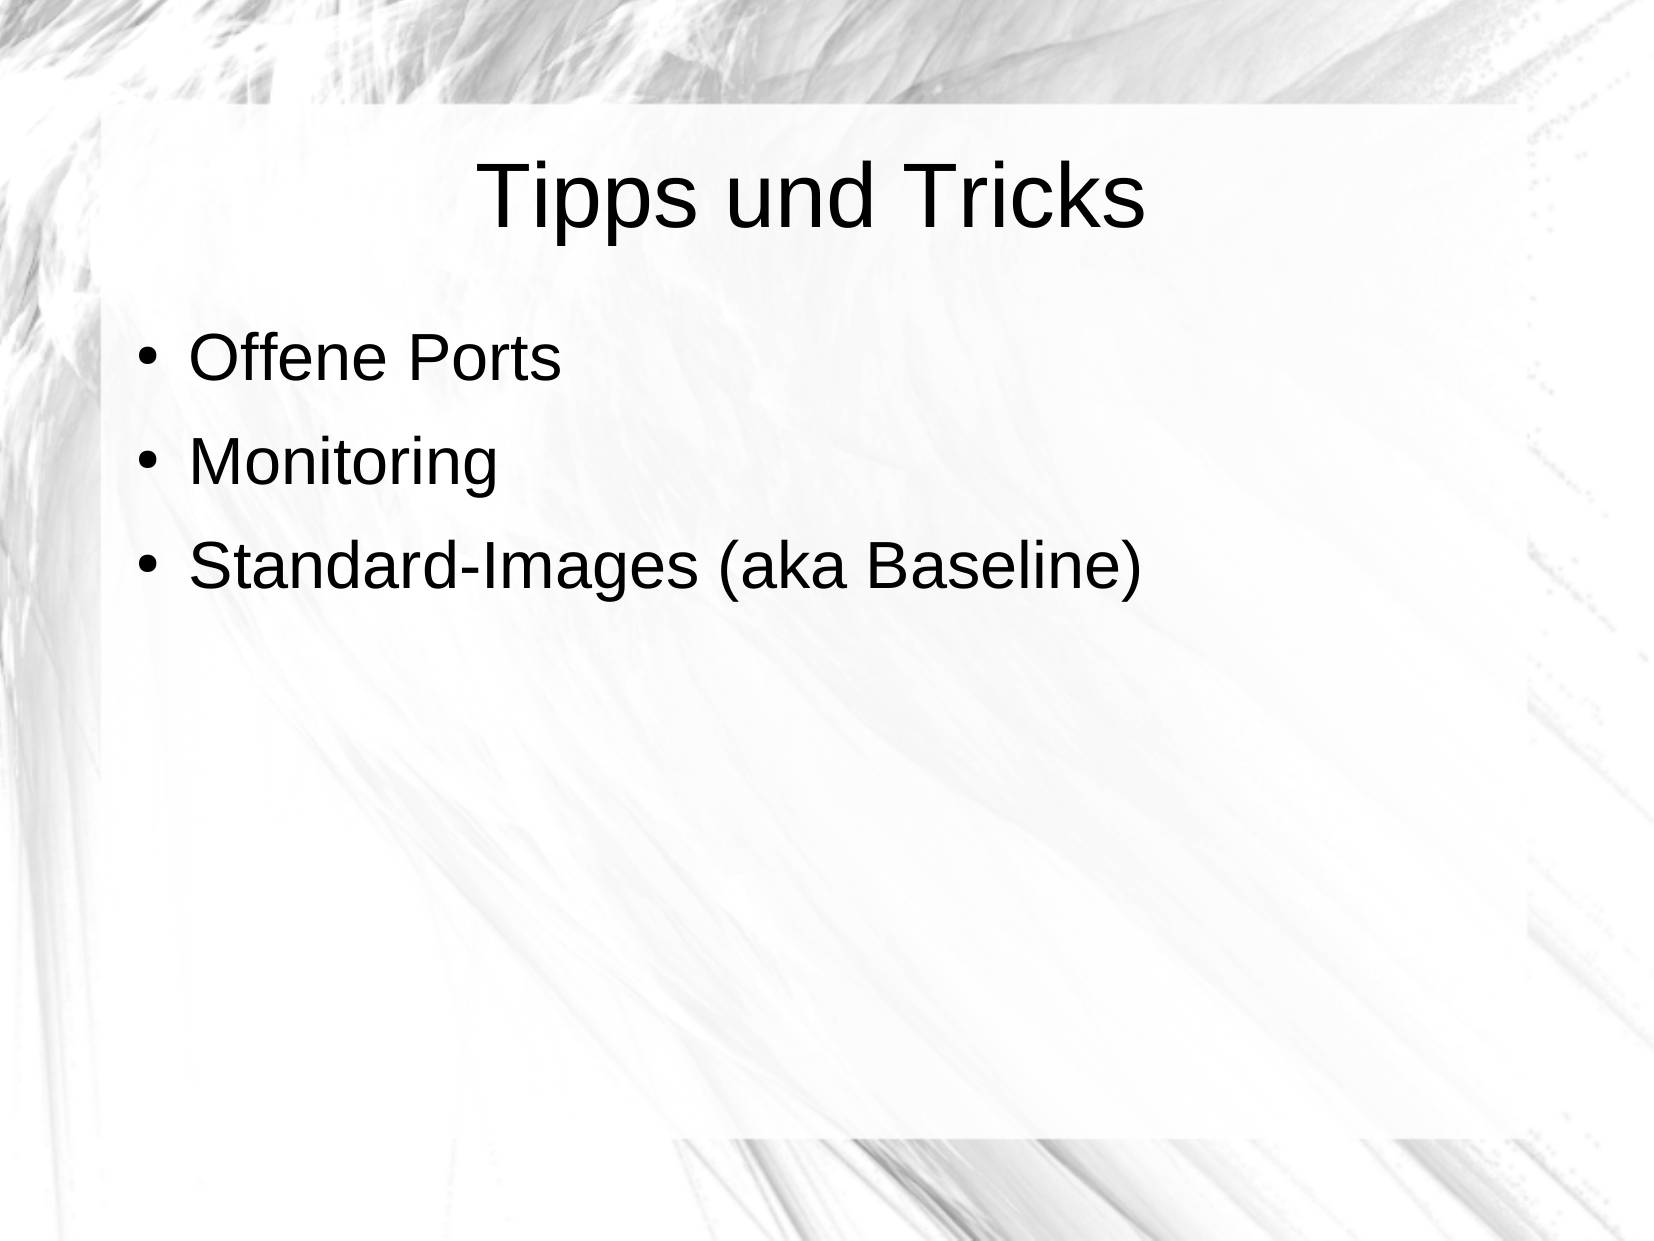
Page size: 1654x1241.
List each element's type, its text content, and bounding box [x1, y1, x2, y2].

title Tipps und Tricks [118, 119, 1506, 273]
picture [0, 0, 1654, 1241]
list Offene Ports Monitoring Standard-Images (aka Baseline) [118, 319, 1571, 931]
